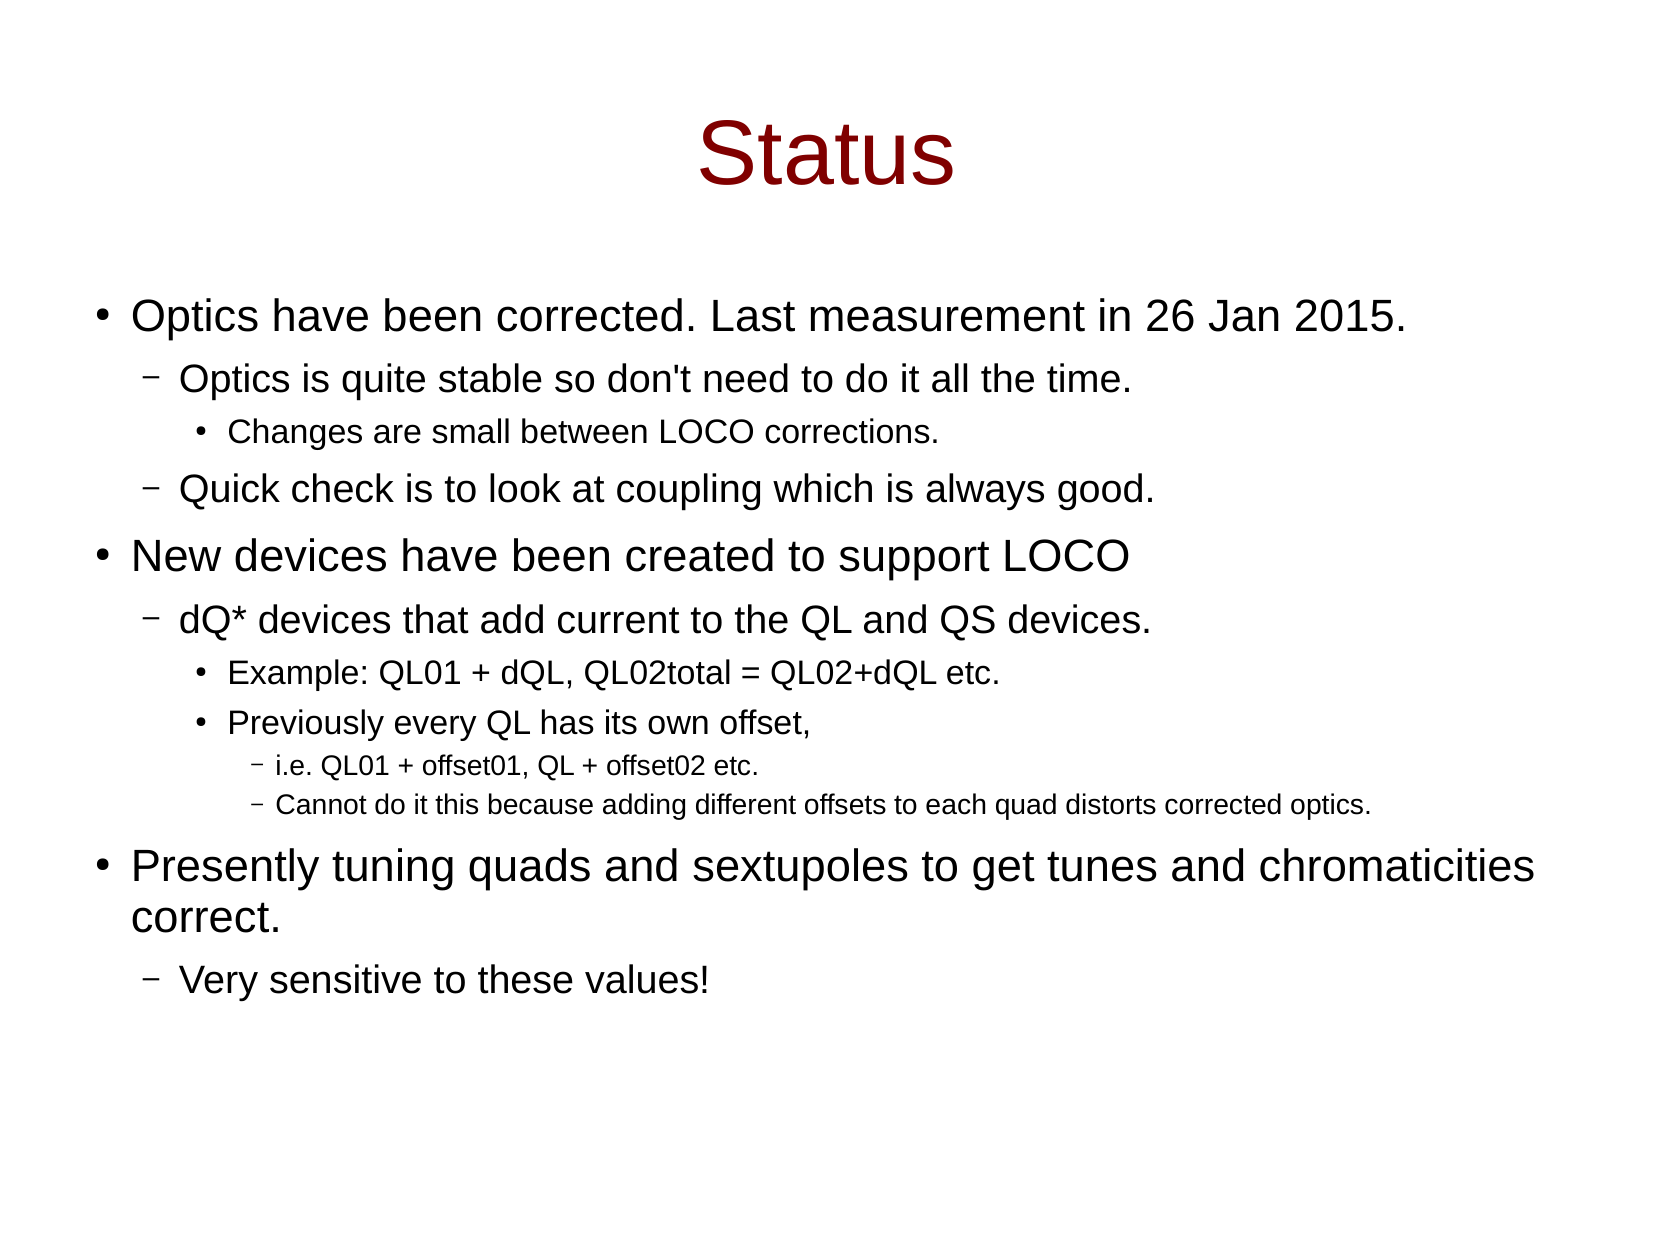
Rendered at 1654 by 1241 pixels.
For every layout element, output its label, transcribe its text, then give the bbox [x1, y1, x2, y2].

title Status [82, 49, 1571, 257]
list Optics have been corrected. Last measurement in 26 Jan 2015. Optics is quite stable so don't need to do it all the time. Changes are small between LOCO corrections. Quick check is to look at coupling which is always good. New devices have been created to support LOCO dQ* devices that add current to the QL and QS devices. Example: QL01 + dQL, QL02total = QL02+dQL etc. Previously every QL has its own offset, i.e. QL01 + offset01, QL + offset02 etc. Cannot do it this because adding different offsets to each quad distorts corrected optics. Presently tuning quads and sextupoles to get tunes and chromaticities correct. Very sensitive to these values! [82, 290, 1571, 1010]
